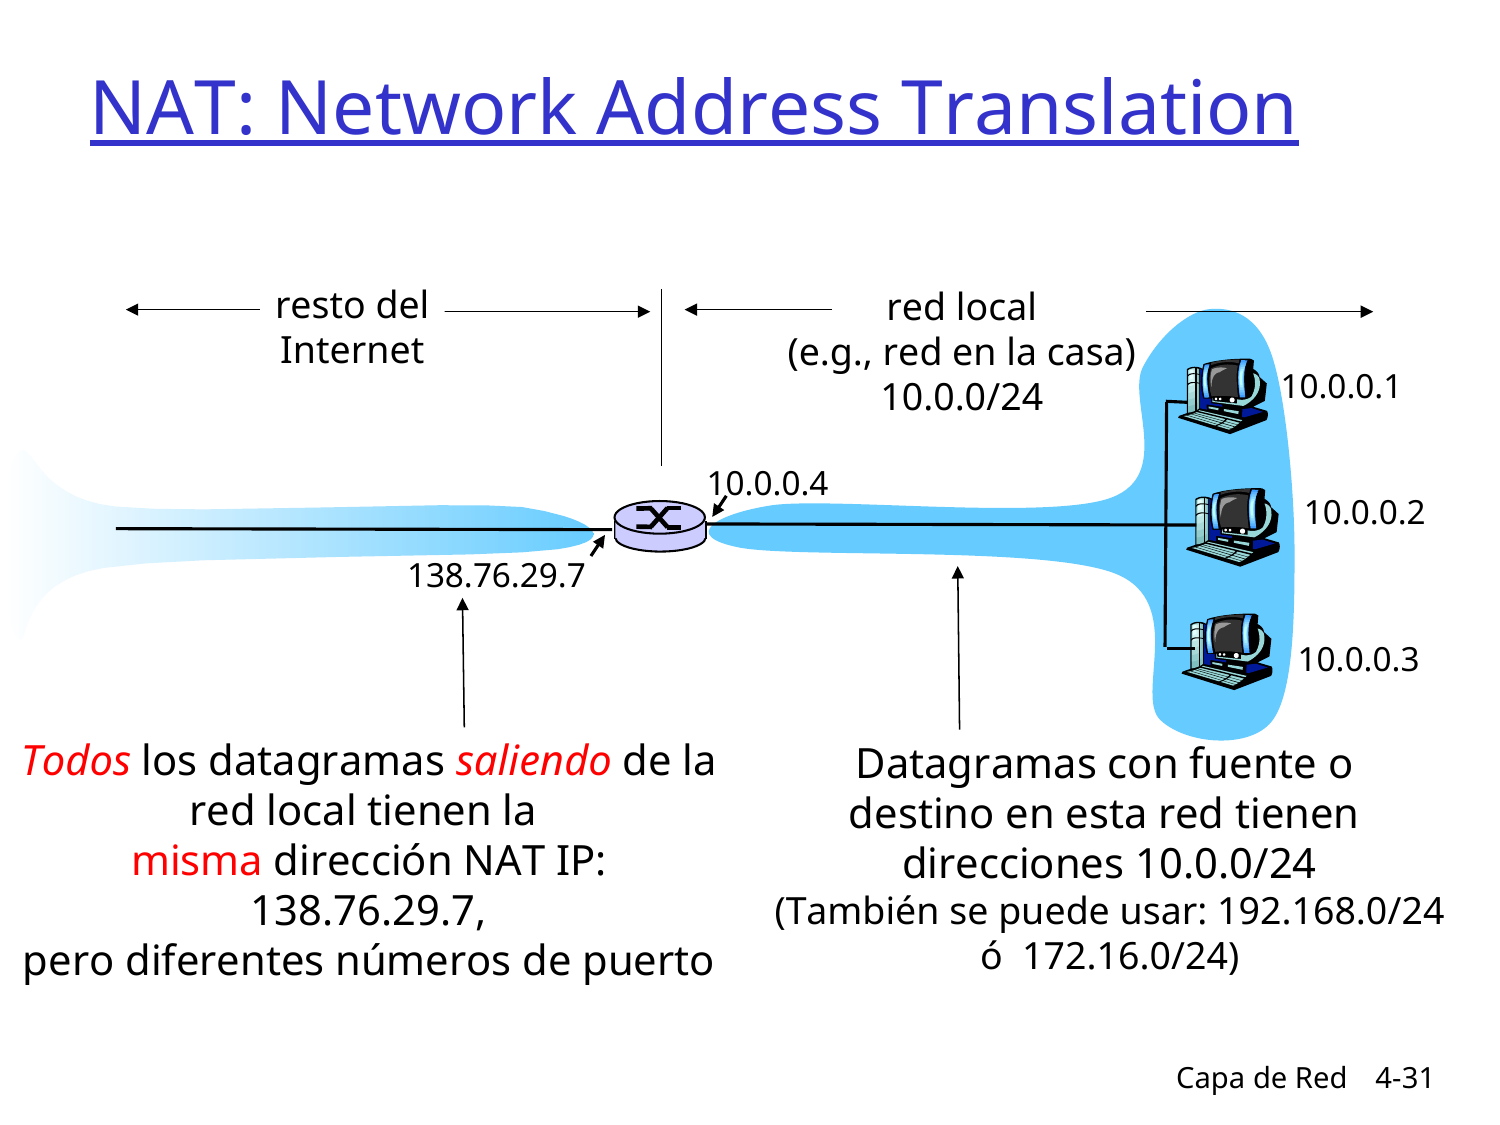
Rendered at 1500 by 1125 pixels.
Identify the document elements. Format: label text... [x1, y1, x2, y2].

text_box 138.76.29.7 [392, 546, 601, 602]
text_box 10.0.0.1 [1265, 357, 1418, 414]
title NAT: Network Address Translation [75, 23, 1463, 188]
text_box 10.0.0.3 [1282, 630, 1435, 687]
chart [1186, 487, 1282, 567]
text_box [4, 450, 594, 640]
text_box Datagramas con fuente o destino en esta red tienen direcciones 10.0.0/24 (También se puede usar: 192.168.0/24 ó 172.16.0/24) [759, 728, 1460, 985]
text_box [716, 312, 1273, 523]
chart [1178, 358, 1270, 435]
text_box [708, 404, 1295, 728]
text_box red local (e.g., red en la casa) 10.0.0/24 [772, 275, 1152, 426]
text_box resto del Internet [260, 273, 445, 379]
text_box 10.0.0.4 [691, 454, 844, 511]
chart [1181, 612, 1274, 691]
text_box Todos los datagramas saliendo de la red local tienen la misma dirección NAT IP: 138.76.29.7, pero diferentes números de puerto [0, 725, 739, 992]
text_box 10.0.0.2 [1289, 483, 1441, 540]
text_box [614, 501, 706, 552]
